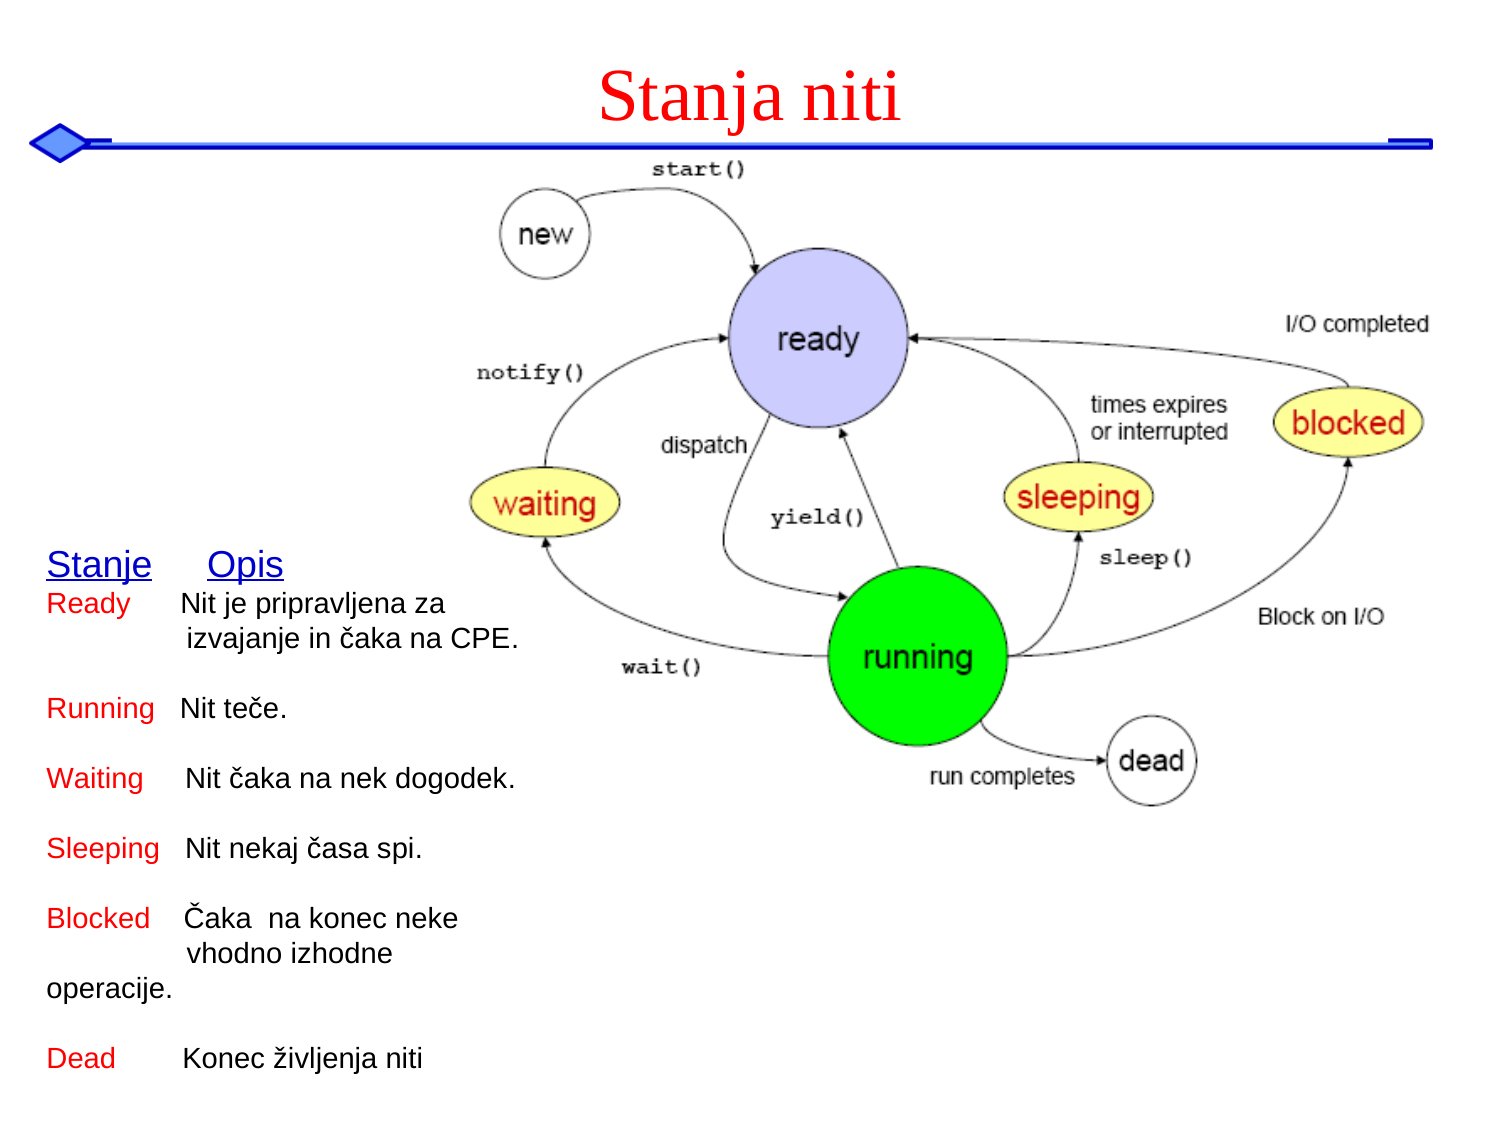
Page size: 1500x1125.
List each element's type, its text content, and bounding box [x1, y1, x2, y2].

picture [28, 122, 1450, 810]
text_box Stanje Opis Ready Nit je pripravljena za izvajanje in čaka na CPE. Running Nit teče. Waiting Nit čaka na nek dogodek. Sleeping Nit nekaj časa spi. Blocked Čaka na konec neke vhodno izhodne operacije. Dead Konec življenja niti [31, 531, 536, 1082]
title Stanja niti [111, 37, 1389, 143]
